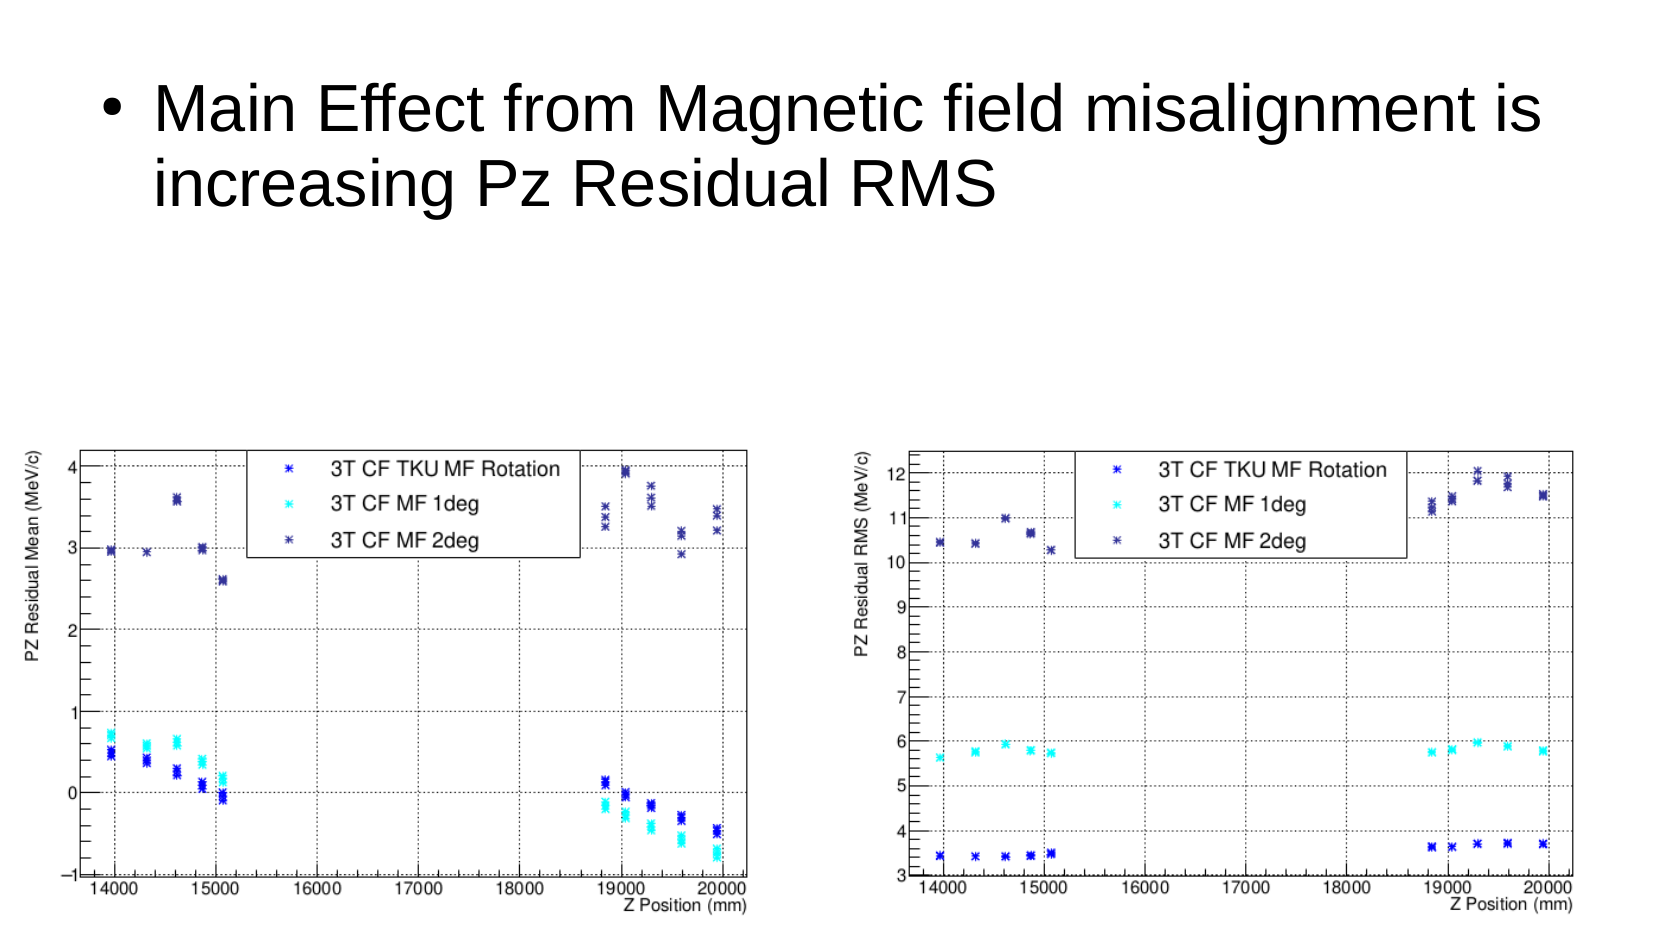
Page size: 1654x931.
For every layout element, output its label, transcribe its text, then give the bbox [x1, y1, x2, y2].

picture [0, 401, 1654, 929]
list Main Effect from Magnetic field misalignment is increasing Pz Residual RMS [82, 70, 1571, 401]
